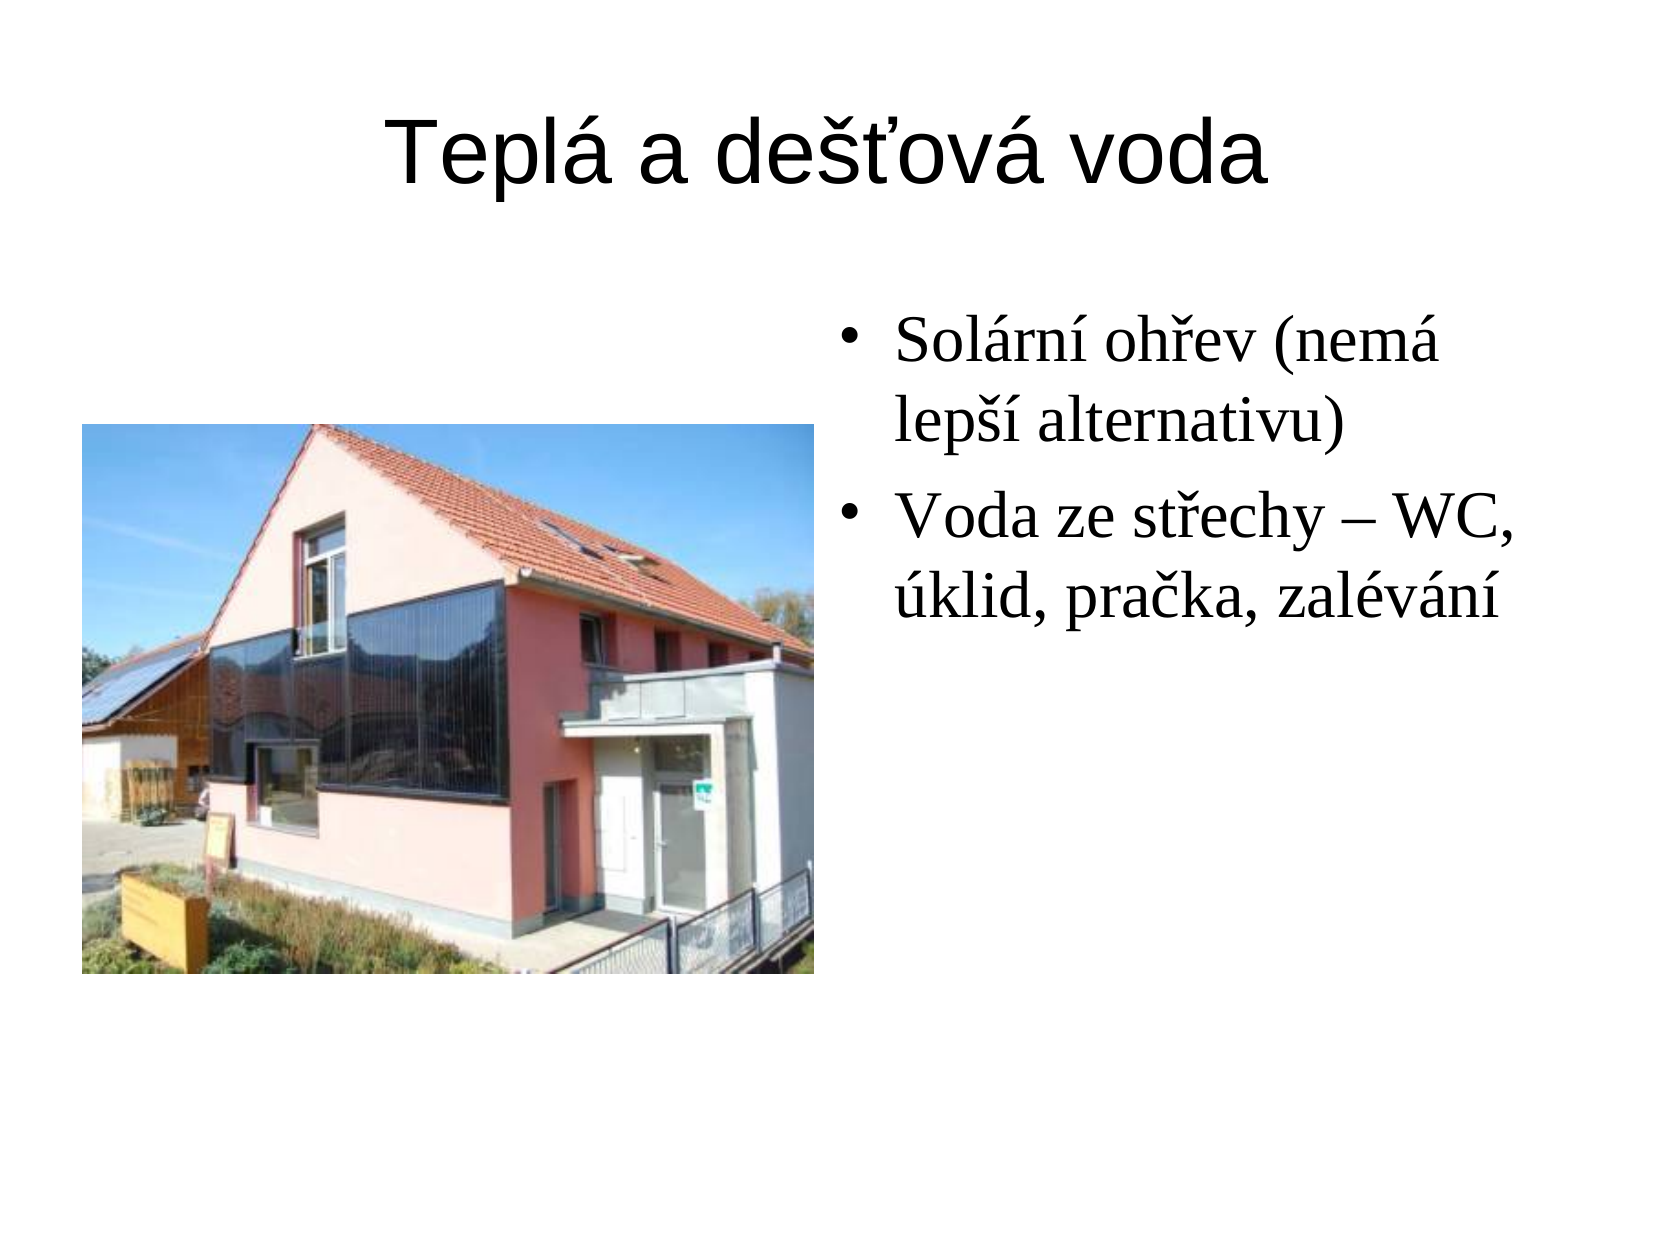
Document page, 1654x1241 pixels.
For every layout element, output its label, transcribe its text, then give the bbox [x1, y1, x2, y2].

title Teplá a dešťová voda [82, 49, 1571, 257]
list Solární ohřev (nemá lepší alternativu) Voda ze střechy – WC, úklid, pračka, zalévání [838, 290, 1571, 1109]
picture [82, 424, 814, 974]
